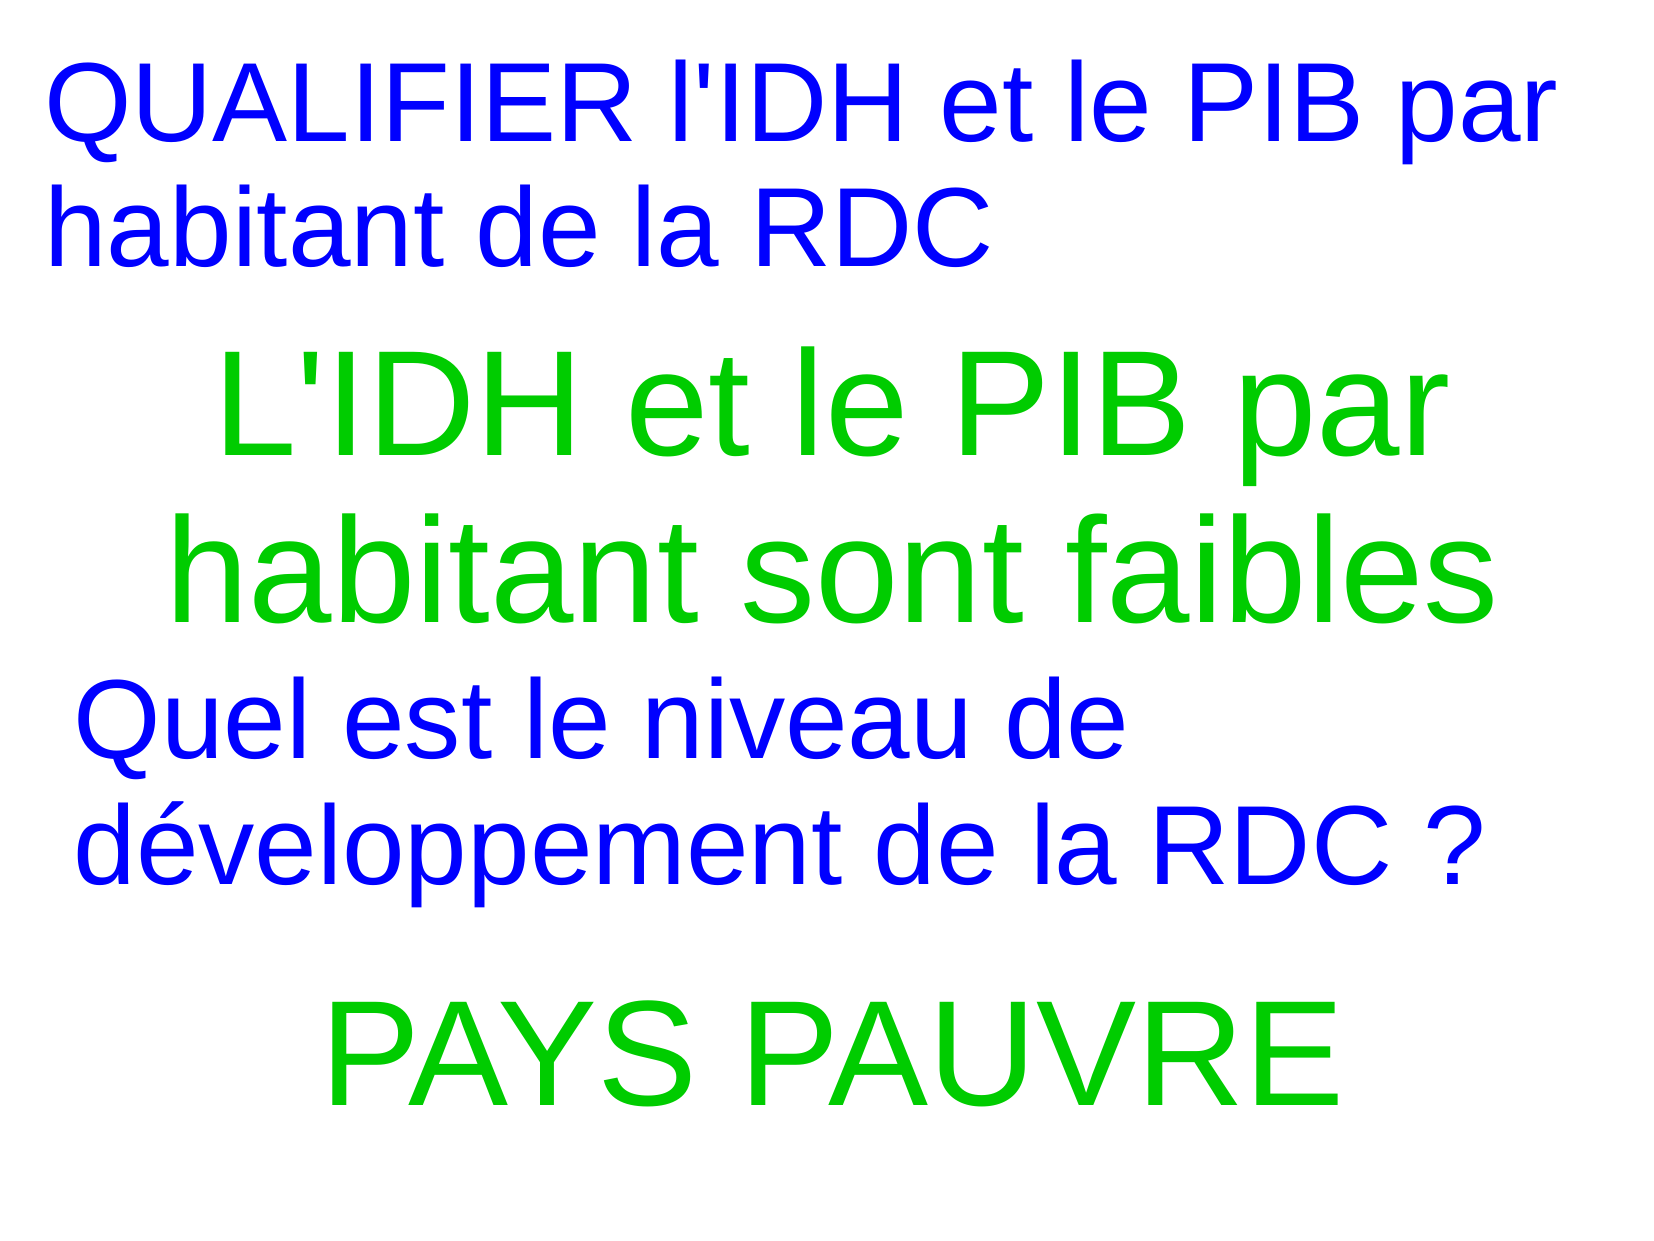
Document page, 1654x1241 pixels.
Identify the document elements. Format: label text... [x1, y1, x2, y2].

title L'IDH et le PIB par habitant sont faibles [88, 319, 1577, 649]
text_box QUALIFIER l'IDH et le PIB par habitant de la RDC [29, 32, 1625, 298]
text_box Quel est le niveau de développement de la RDC ? [59, 649, 1654, 916]
title PAYS PAUVRE [88, 920, 1577, 1187]
